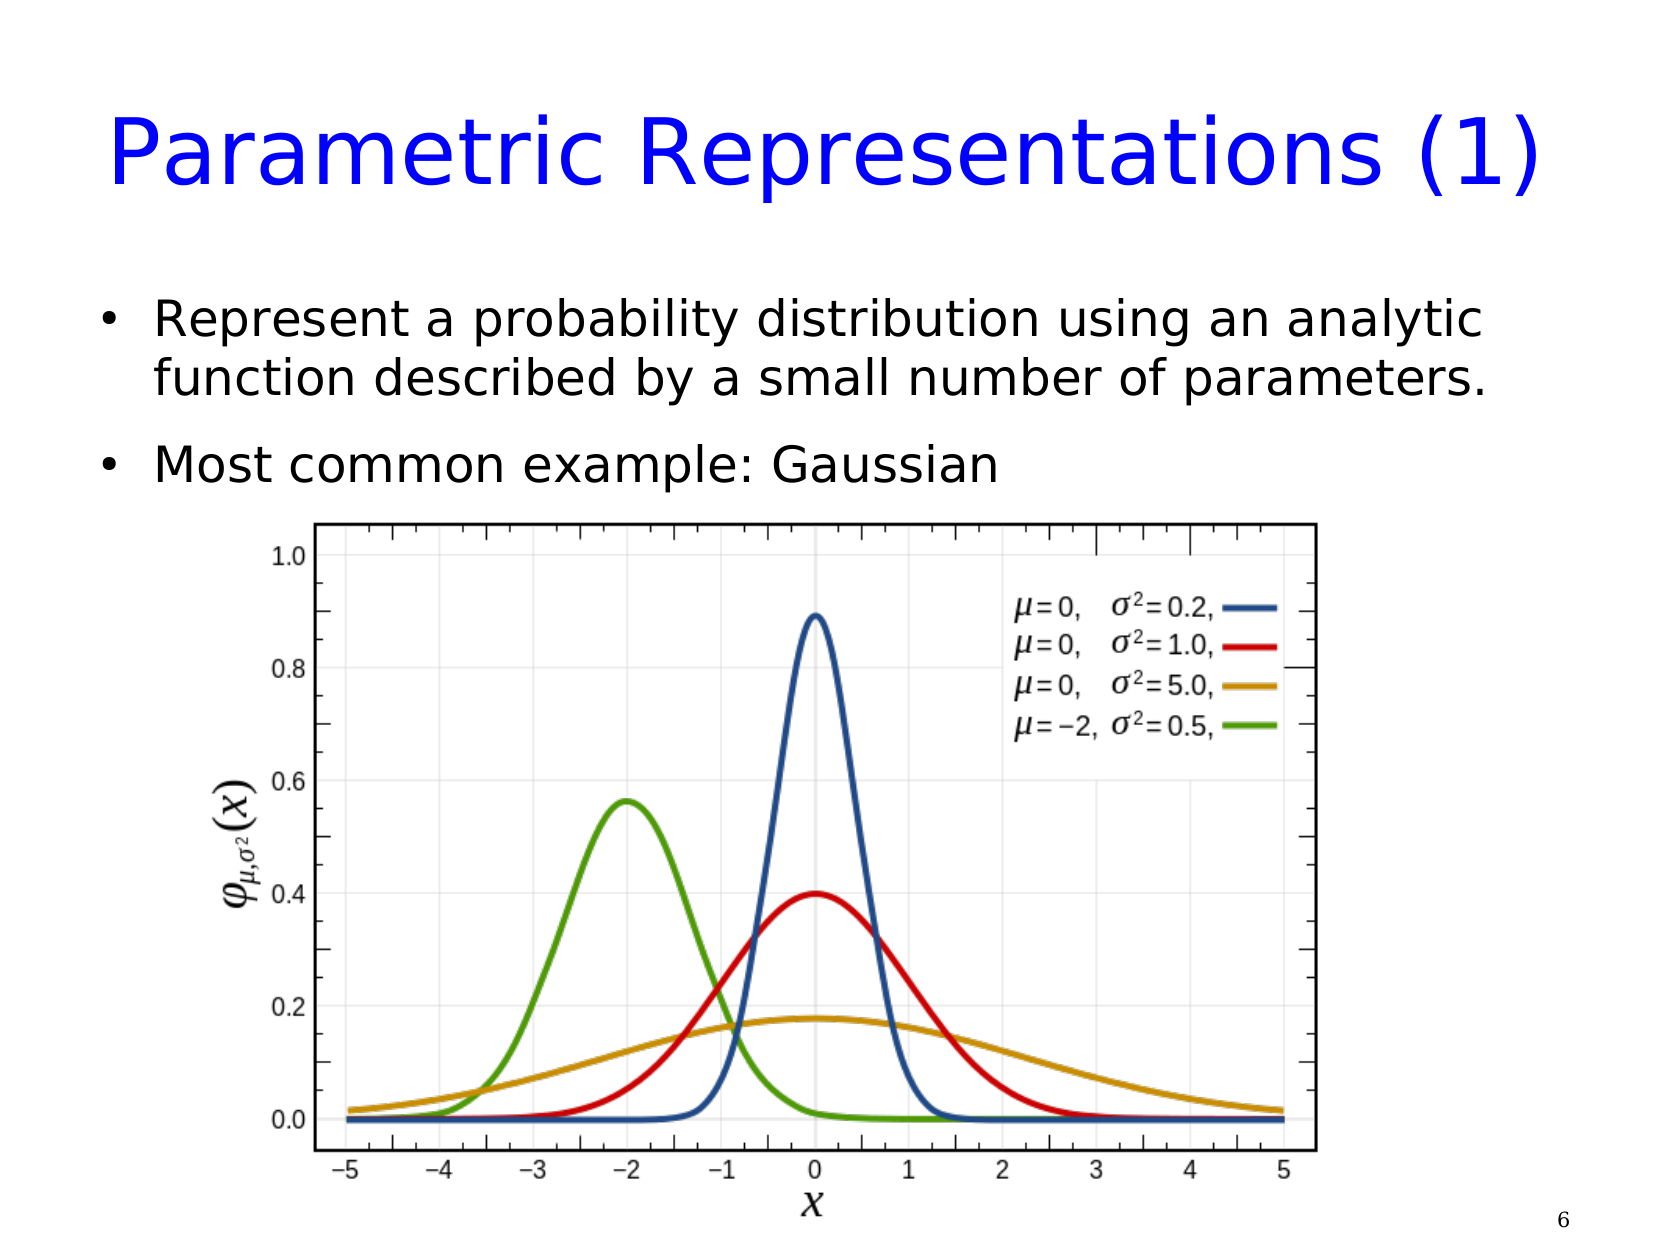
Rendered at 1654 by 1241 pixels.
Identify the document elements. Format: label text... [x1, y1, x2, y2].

list Represent a probability distribution using an analytic function described by a small number of parameters. Most common example: Gaussian [82, 290, 1571, 1095]
picture [206, 509, 1332, 1229]
title Parametric Representations (1) [82, 49, 1571, 257]
